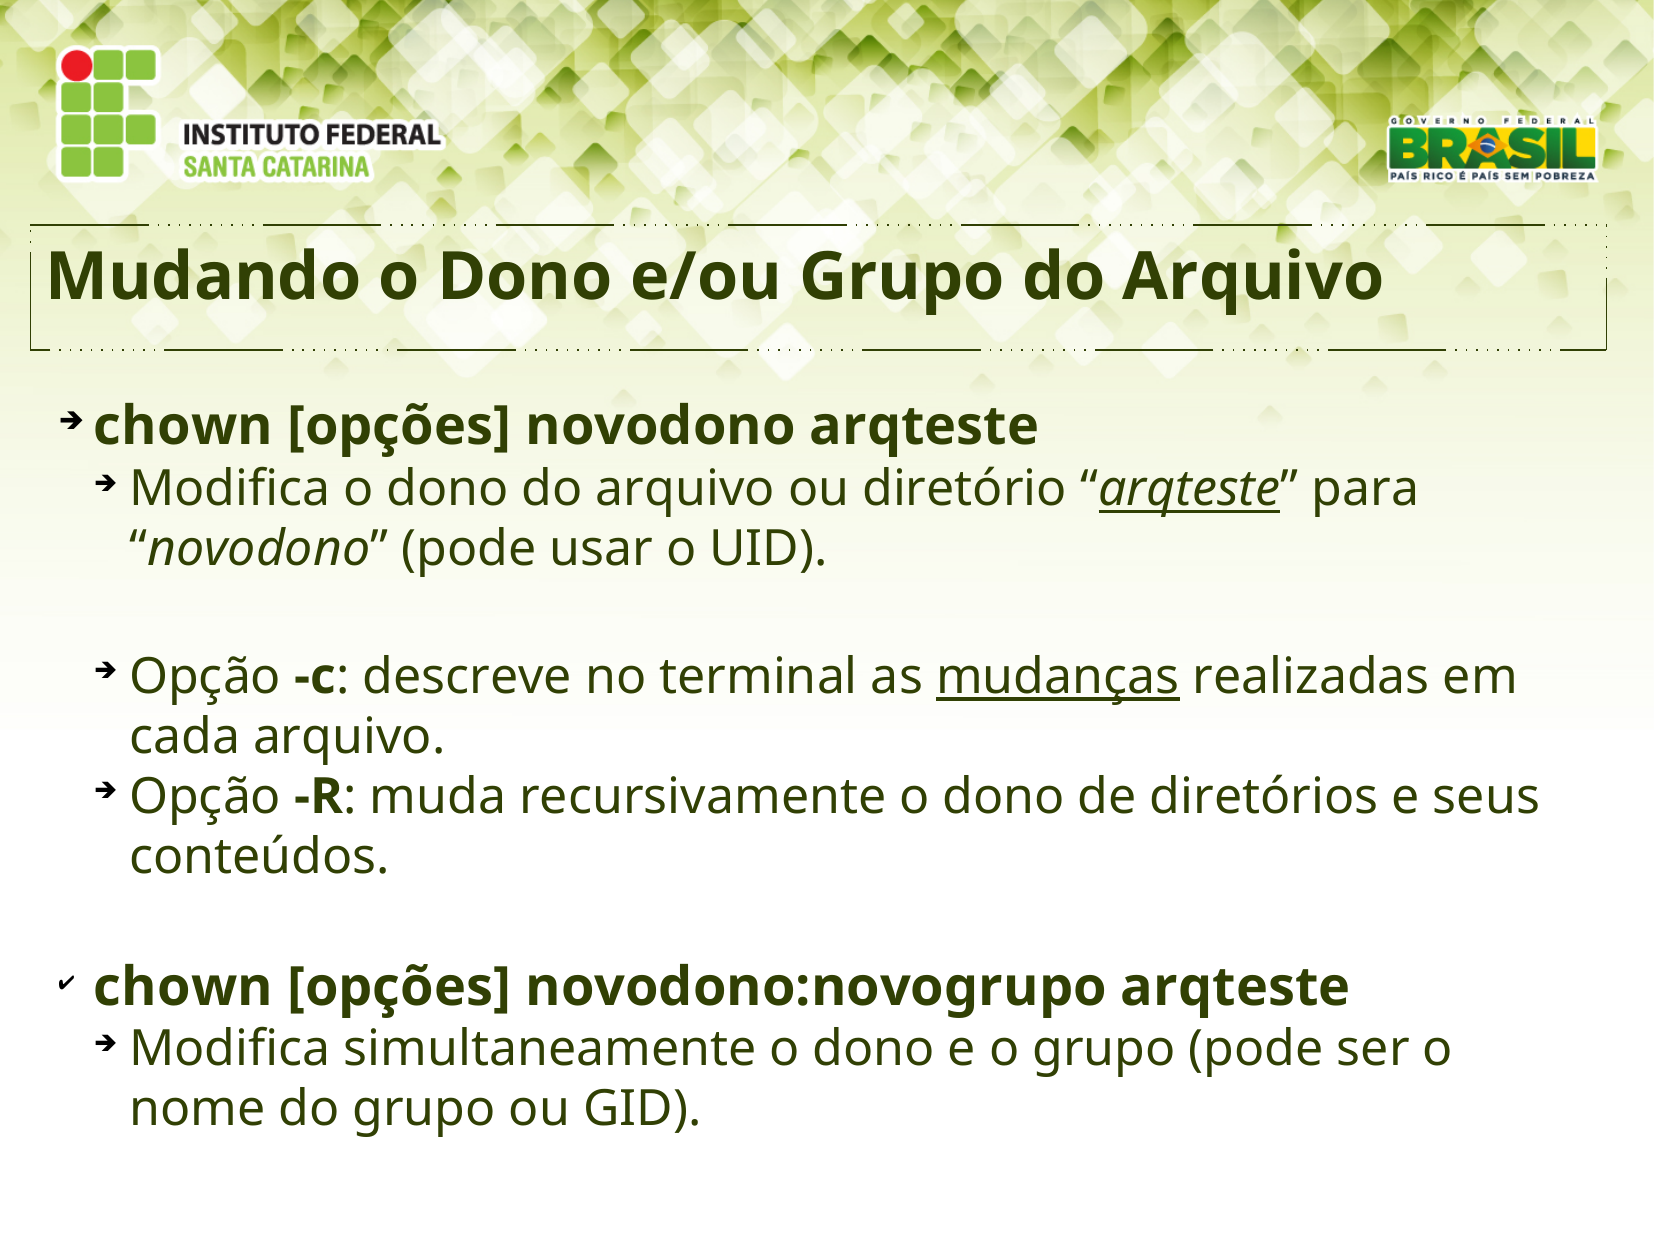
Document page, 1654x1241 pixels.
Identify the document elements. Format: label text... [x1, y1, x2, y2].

text_box Mudando o Dono e/ou Grupo do Arquivo [30, 225, 1607, 351]
text_box chown [opções] novodono arqteste Modifica o dono do arquivo ou diretório “arqteste” para “novodono” (pode usar o UID). Opção -c: descreve no terminal as mudanças realizadas em cada arquivo. Opção -R: muda recursivamente o dono de diretórios e seus conteúdos. chown [opções] novodono:novogrupo arqteste Modifica simultaneamente o dono e o grupo (pode ser o nome do grupo ou GID). [43, 383, 1607, 1144]
picture [0, 0, 1654, 1241]
